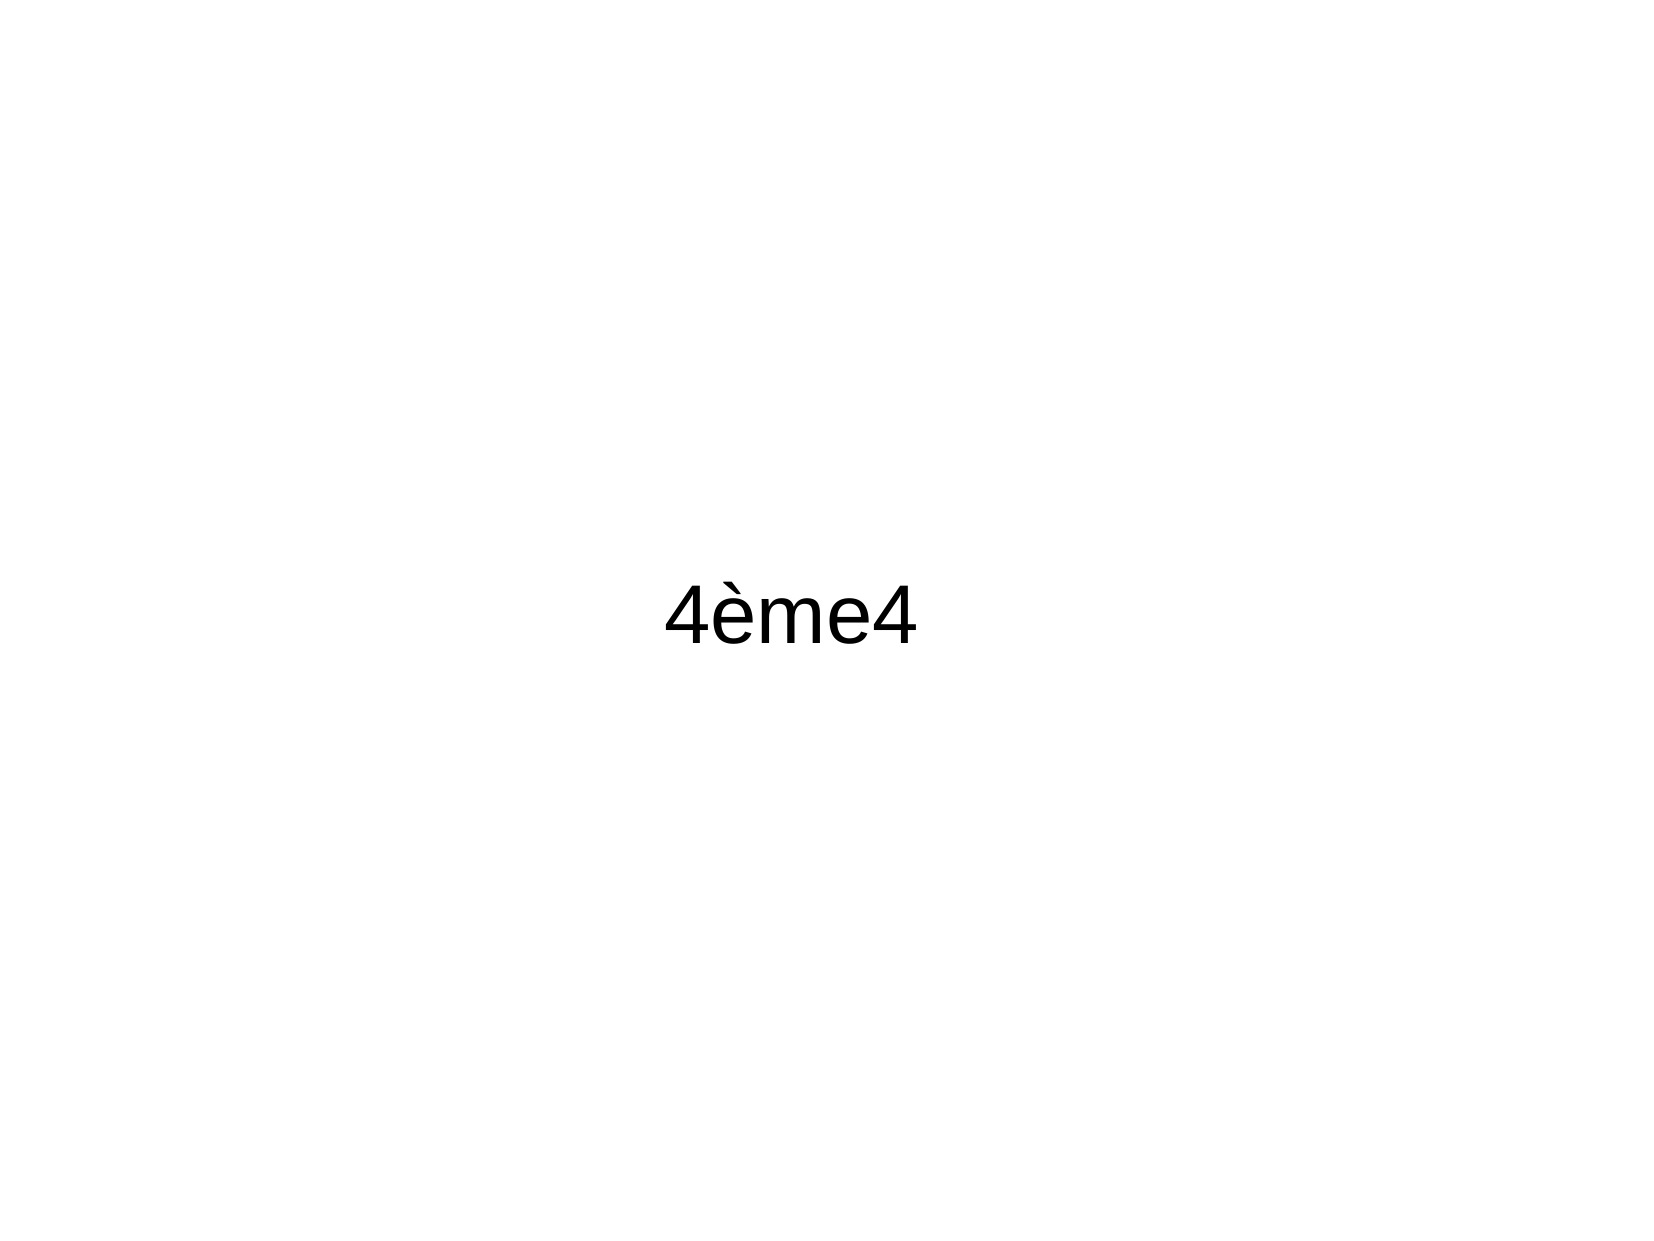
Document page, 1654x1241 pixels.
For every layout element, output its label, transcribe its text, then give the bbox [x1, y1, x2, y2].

text_box 4ème4 [649, 561, 934, 669]
